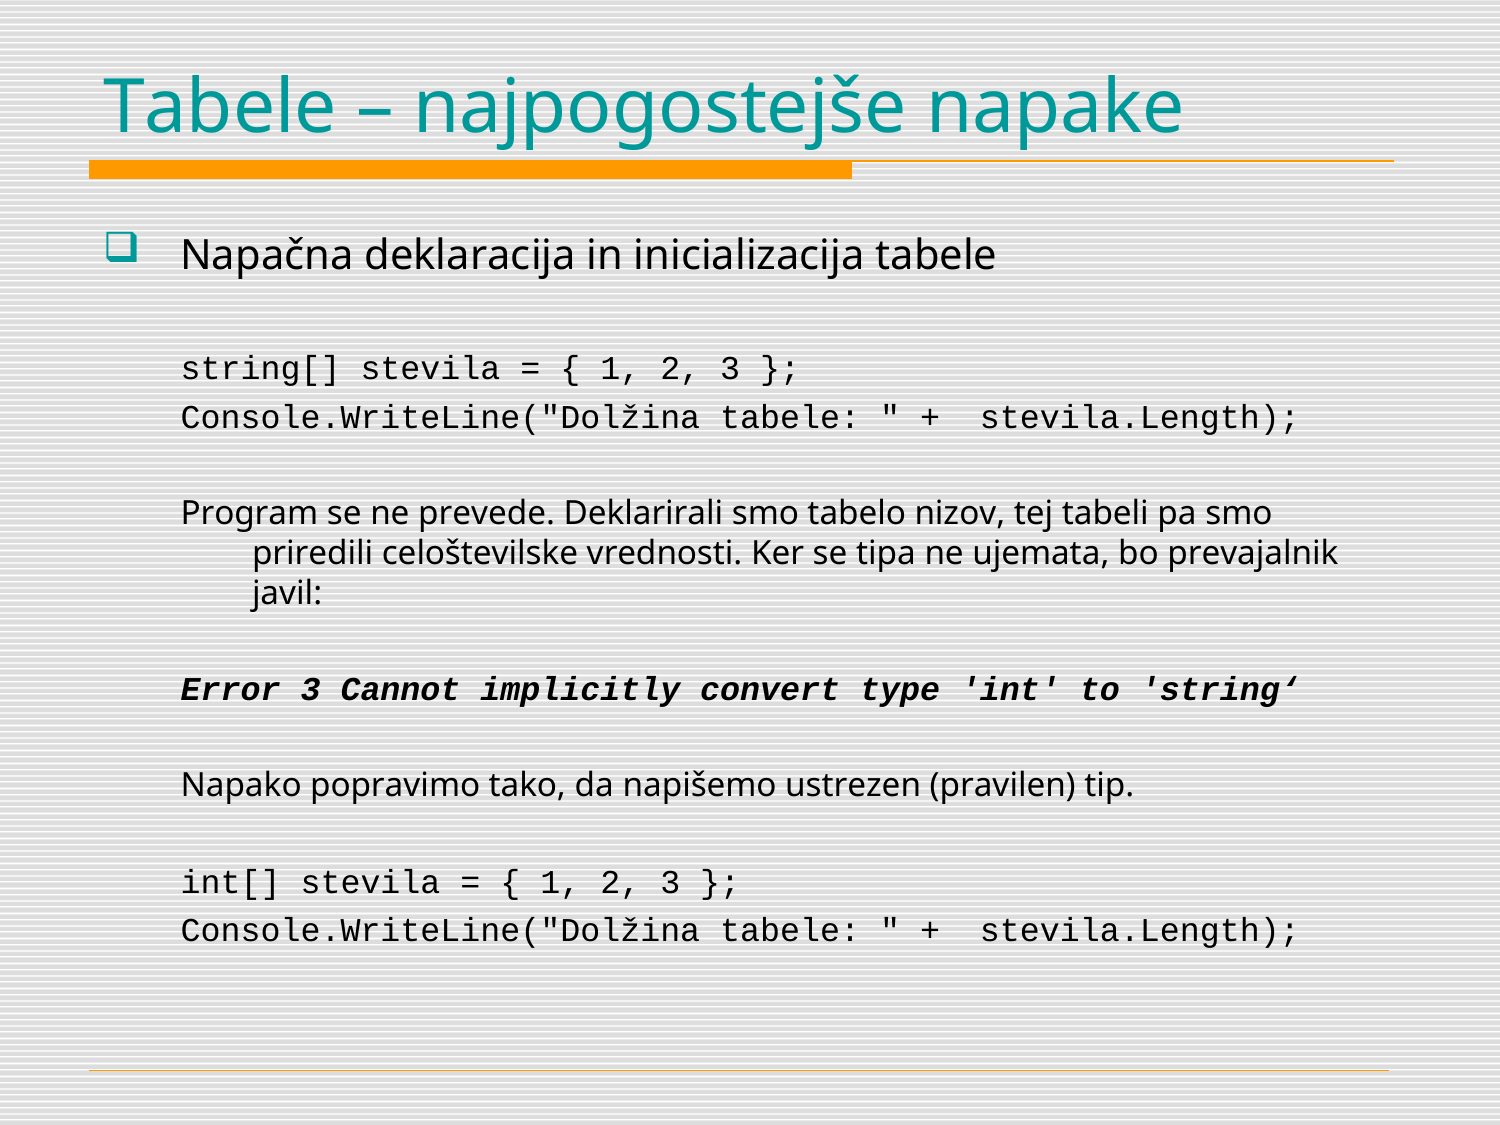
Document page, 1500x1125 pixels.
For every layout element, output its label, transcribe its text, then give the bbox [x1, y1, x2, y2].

picture [0, 0, 1500, 1125]
list Napačna deklaracija in inicializacija tabele string[] stevila = { 1, 2, 3 }; Console.WriteLine("Dolžina tabele: " + stevila.Length); Program se ne prevede. Deklarirali smo tabelo nizov, tej tabeli pa smo priredili celoštevilske vrednosti. Ker se tipa ne ujemata, bo prevajalnik javil: Error 3 Cannot implicitly convert type 'int' to 'string‘ Napako popravimo tako, da napišemo ustrezen (pravilen) tip. int[] stevila = { 1, 2, 3 }; Console.WriteLine("Dolžina tabele: " + stevila.Length); [88, 220, 1401, 1059]
title Tabele – najpogostejše napake [88, 42, 1401, 155]
